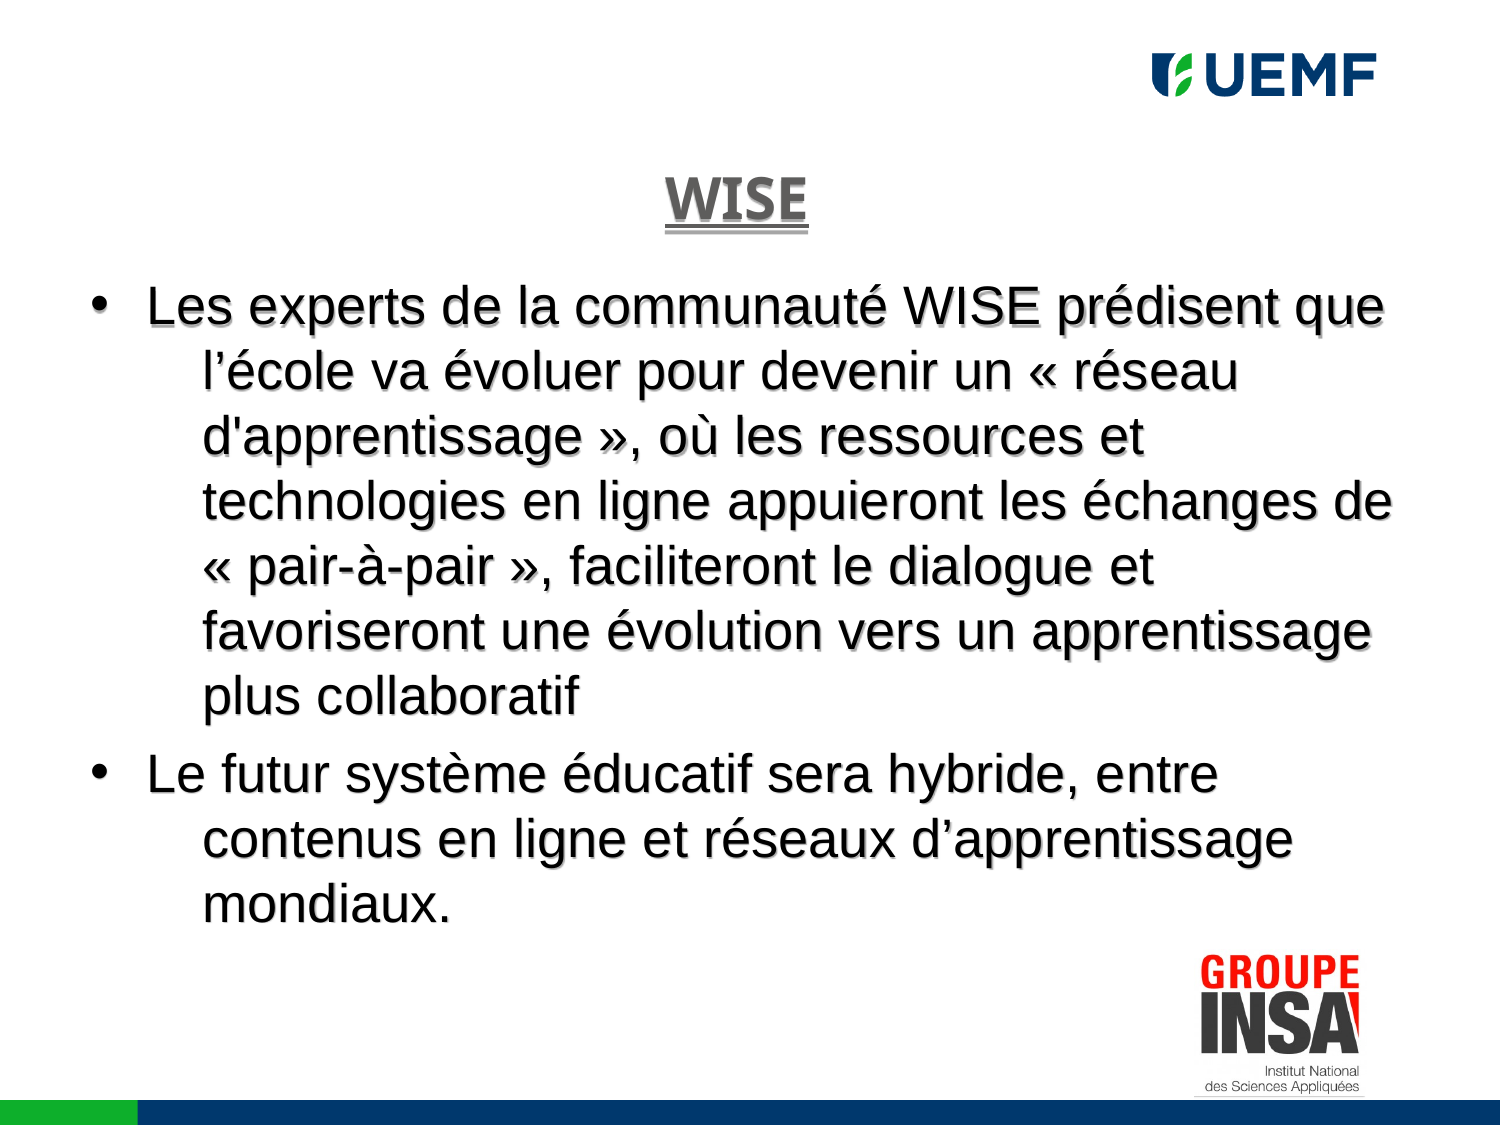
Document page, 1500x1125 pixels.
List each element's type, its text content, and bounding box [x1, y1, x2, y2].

list Les experts de la communauté WISE prédisent que l’école va évoluer pour devenir un « réseau d'apprentissage », où les ressources et technologies en ligne appuieront les échanges de « pair-à-pair », faciliteront le dialogue et favoriseront une évolution vers un apprentissage plus collaboratif Le futur système éducatif sera hybride, entre contenus en ligne et réseaux d’apprentissage mondiaux. [75, 262, 1426, 1005]
title WISE [62, 102, 1413, 291]
